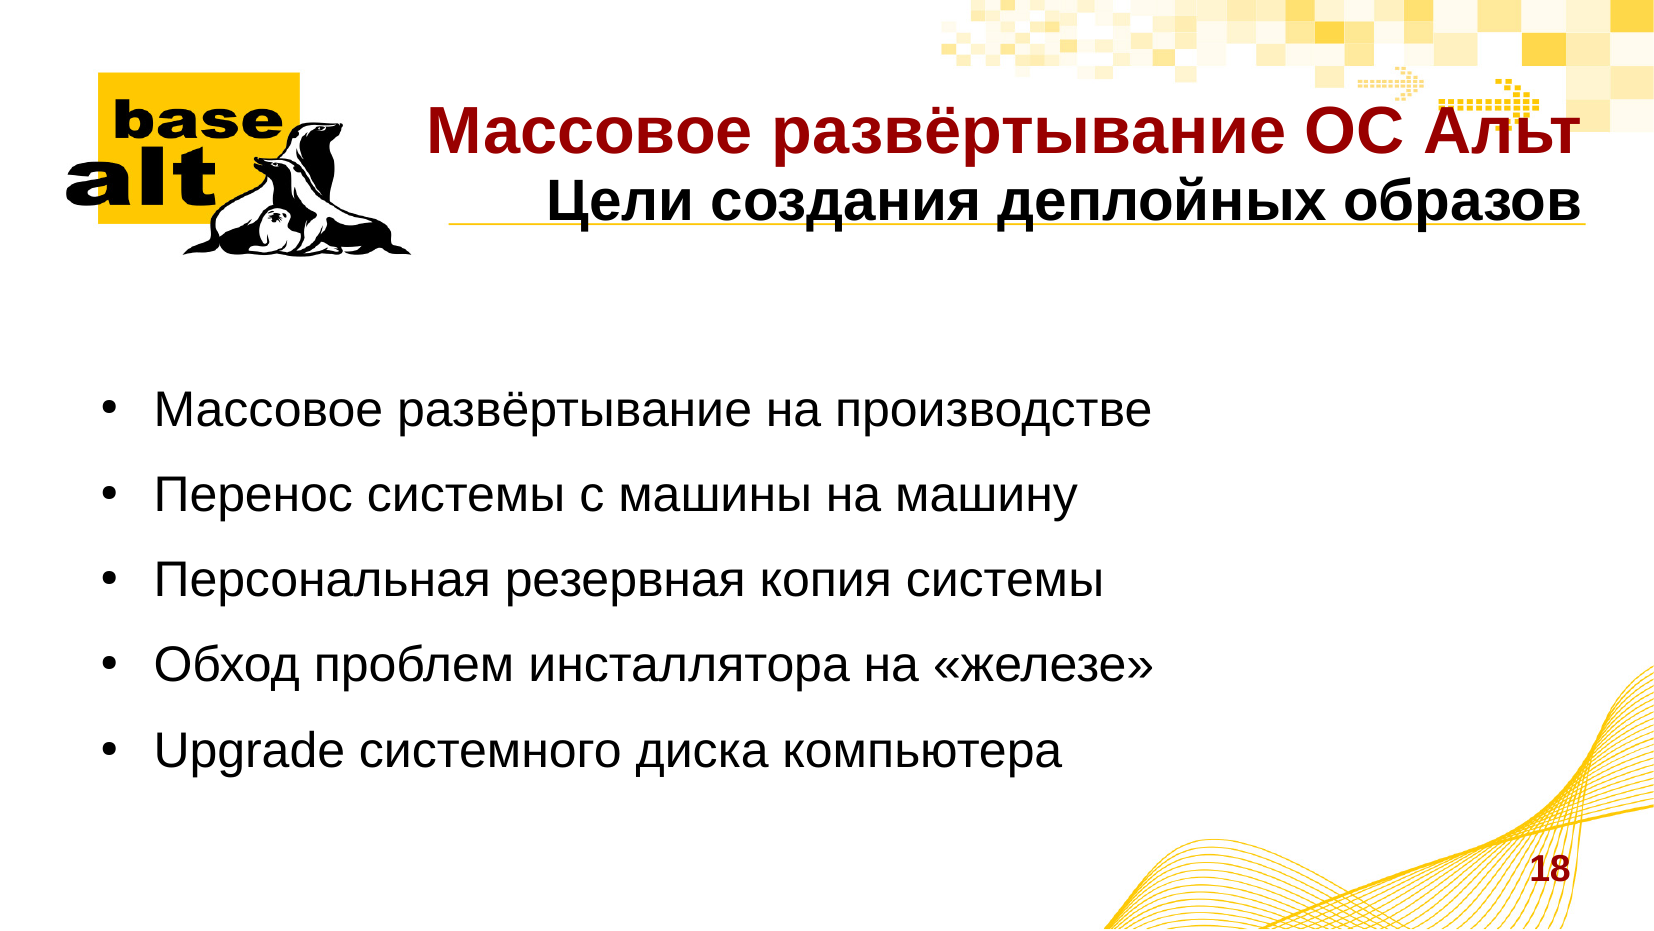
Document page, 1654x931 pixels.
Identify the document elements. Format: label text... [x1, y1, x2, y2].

list Массовое развёртывание на производстве Перенос системы с машины на машину Персональная резервная копия системы Обход проблем инсталлятора на «железе» Upgrade системного диска компьютера [82, 380, 1571, 780]
title Массовое развёртывание ОС Альт Цели создания деплойных образов [372, 81, 1583, 245]
picture [0, 0, 1654, 931]
